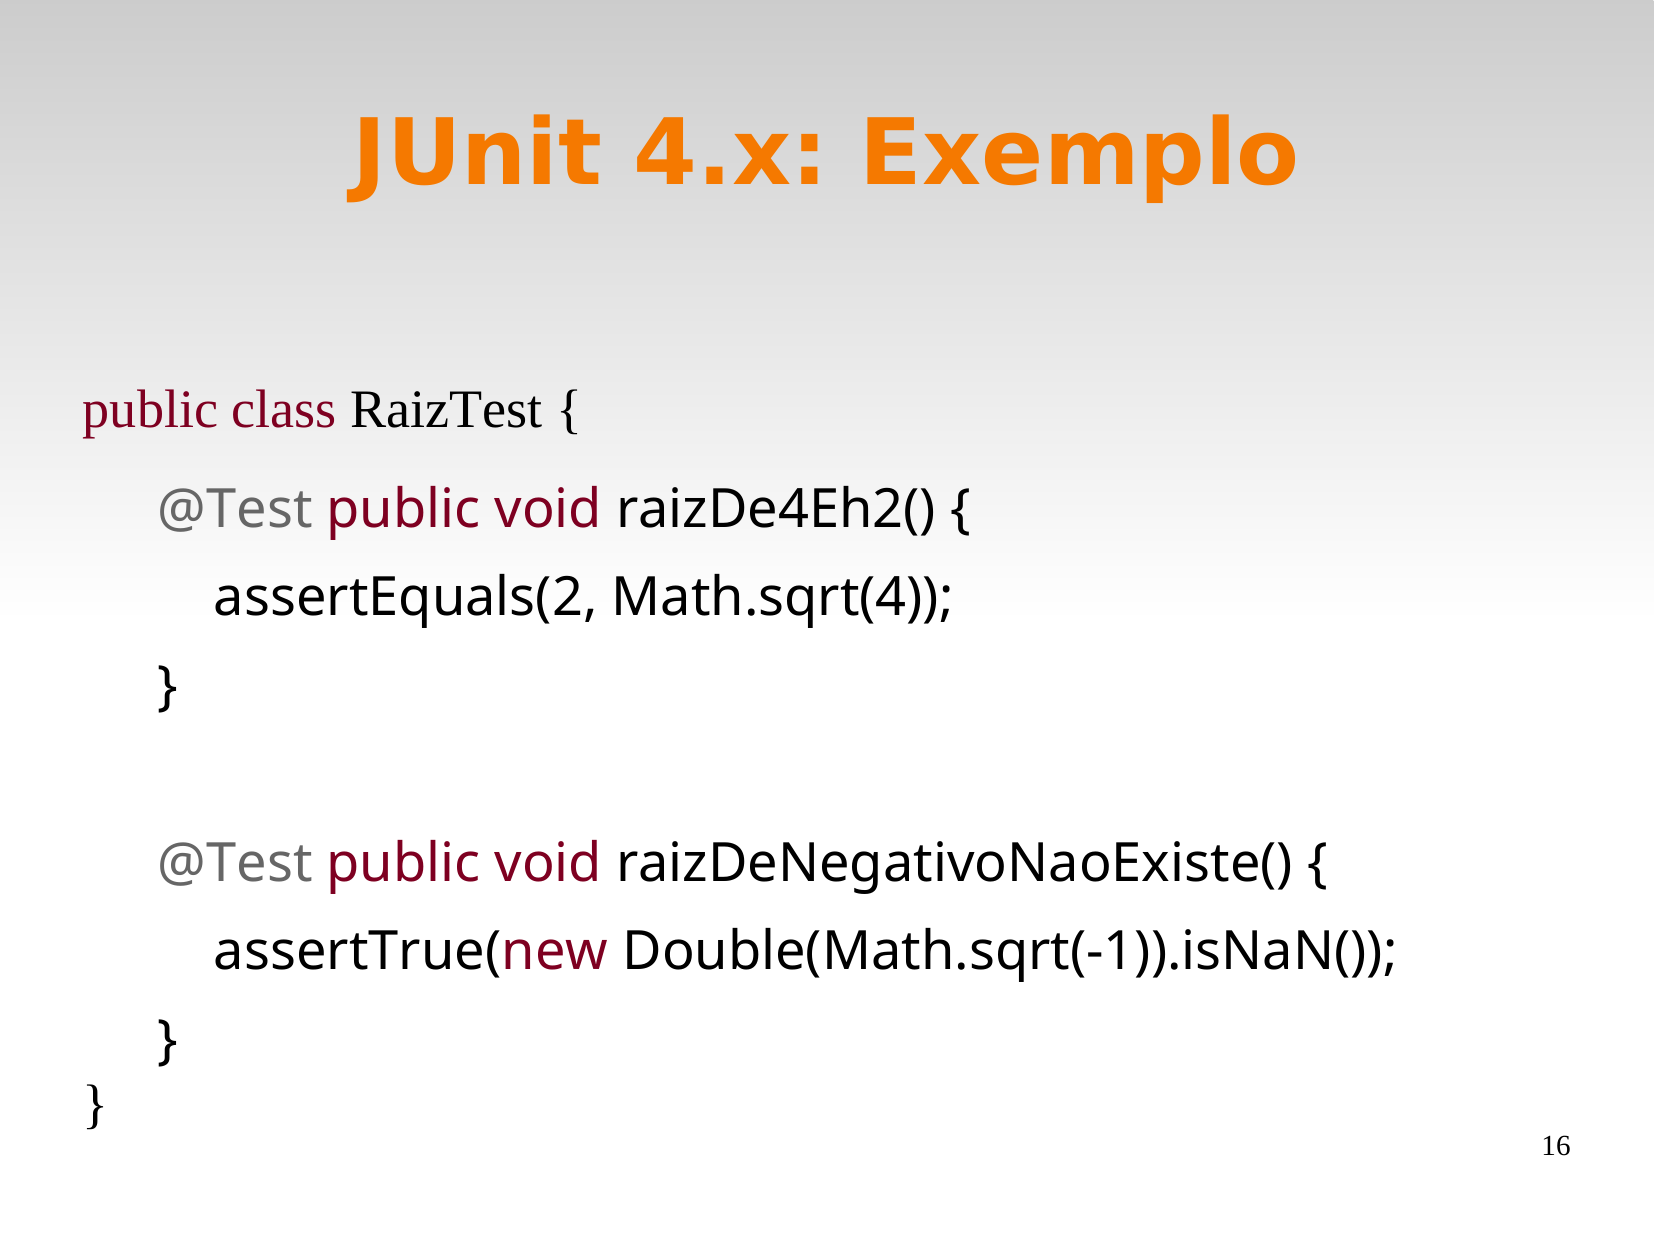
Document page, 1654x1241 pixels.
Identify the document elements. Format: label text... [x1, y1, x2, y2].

list public class RaizTest { @Test public void raizDe4Eh2() { assertEquals(2, Math.sqrt(4)); } @Test public void raizDeNegativoNaoExiste() { assertTrue(new Double(Math.sqrt(-1)).isNaN()); } } [82, 290, 1571, 1125]
title JUnit 4.x: Exemplo [82, 49, 1571, 257]
